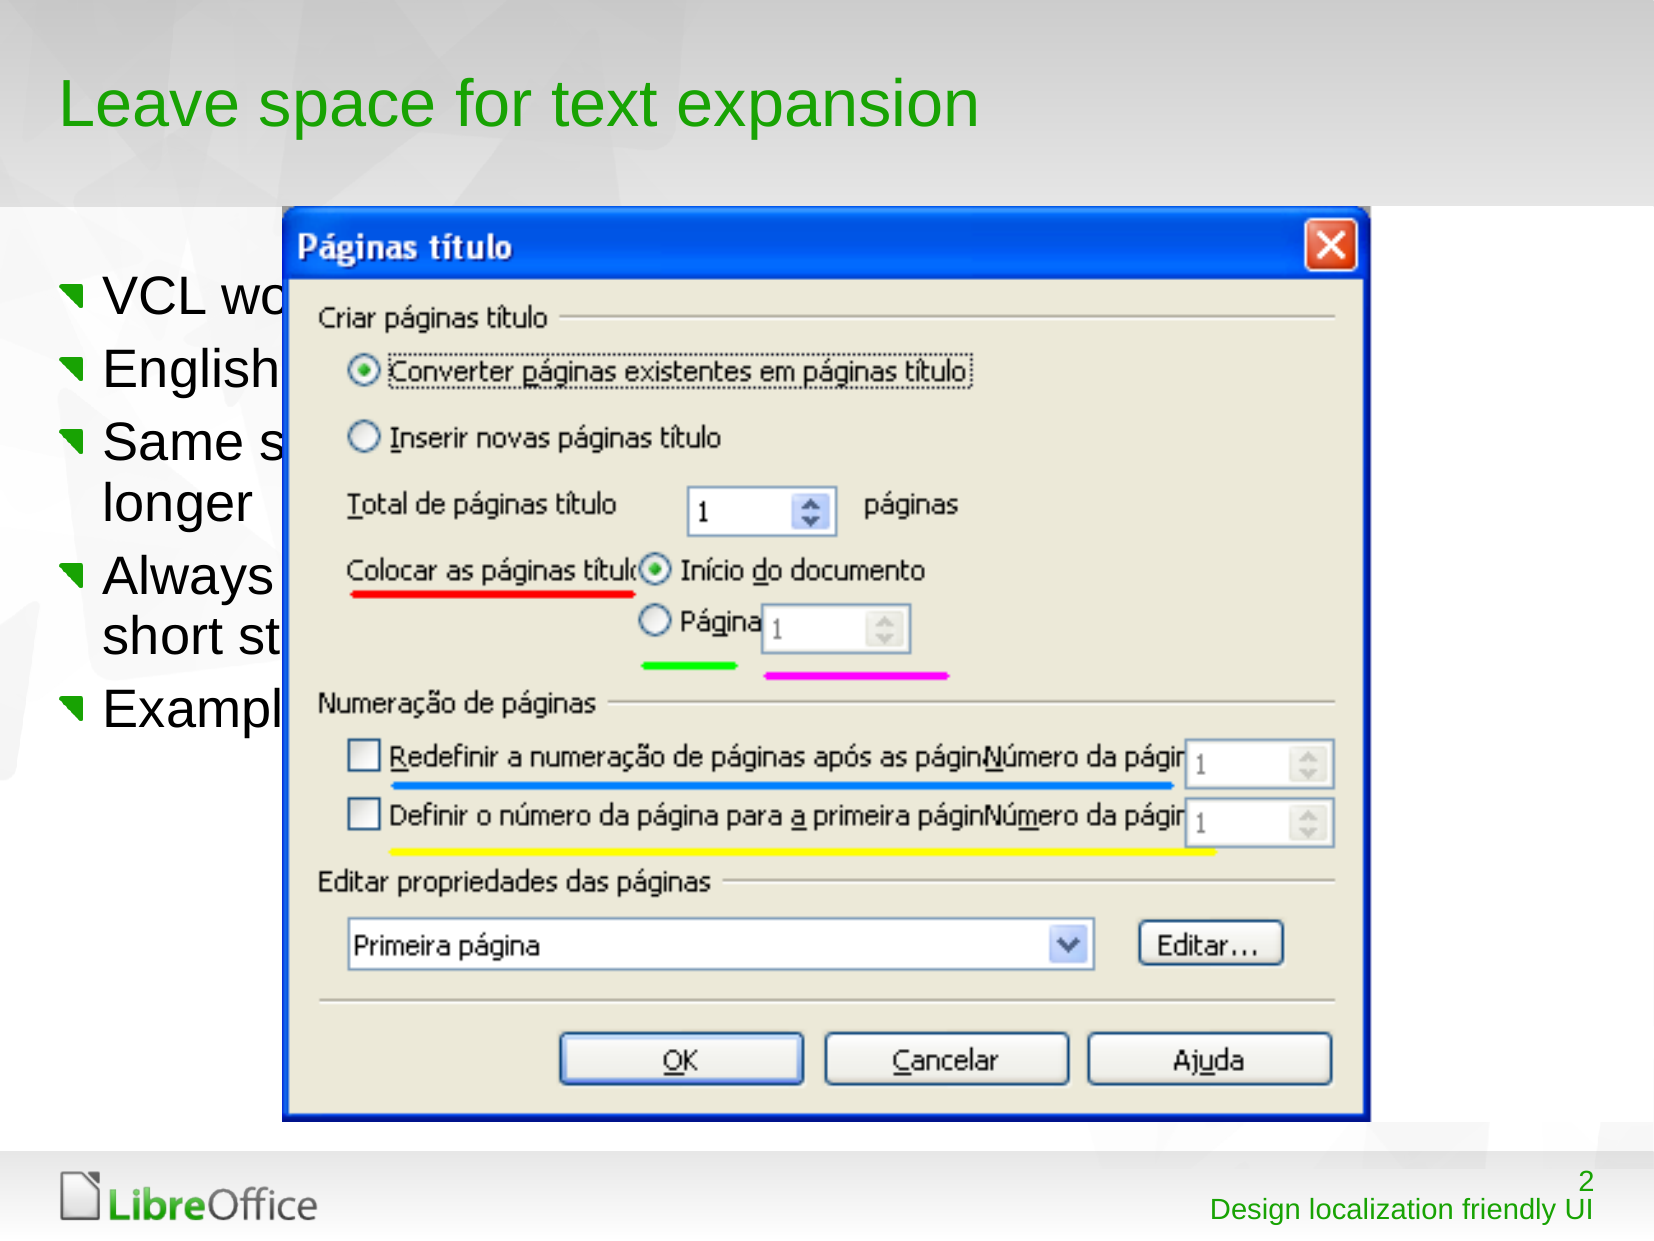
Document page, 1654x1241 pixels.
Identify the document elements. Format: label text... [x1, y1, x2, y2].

title Leave space for text expansion [59, 29, 1595, 178]
list VCL works with fixed layout English words are short … Same string in German/French/Portoguise/etc. can be much longer Always leave at least 30% for long strings and even 50% for short strings Example: Title Page dialog in LibreOffice 3.3 betas [59, 265, 282, 1114]
picture [41, 1152, 337, 1240]
picture [0, 0, 1654, 1169]
